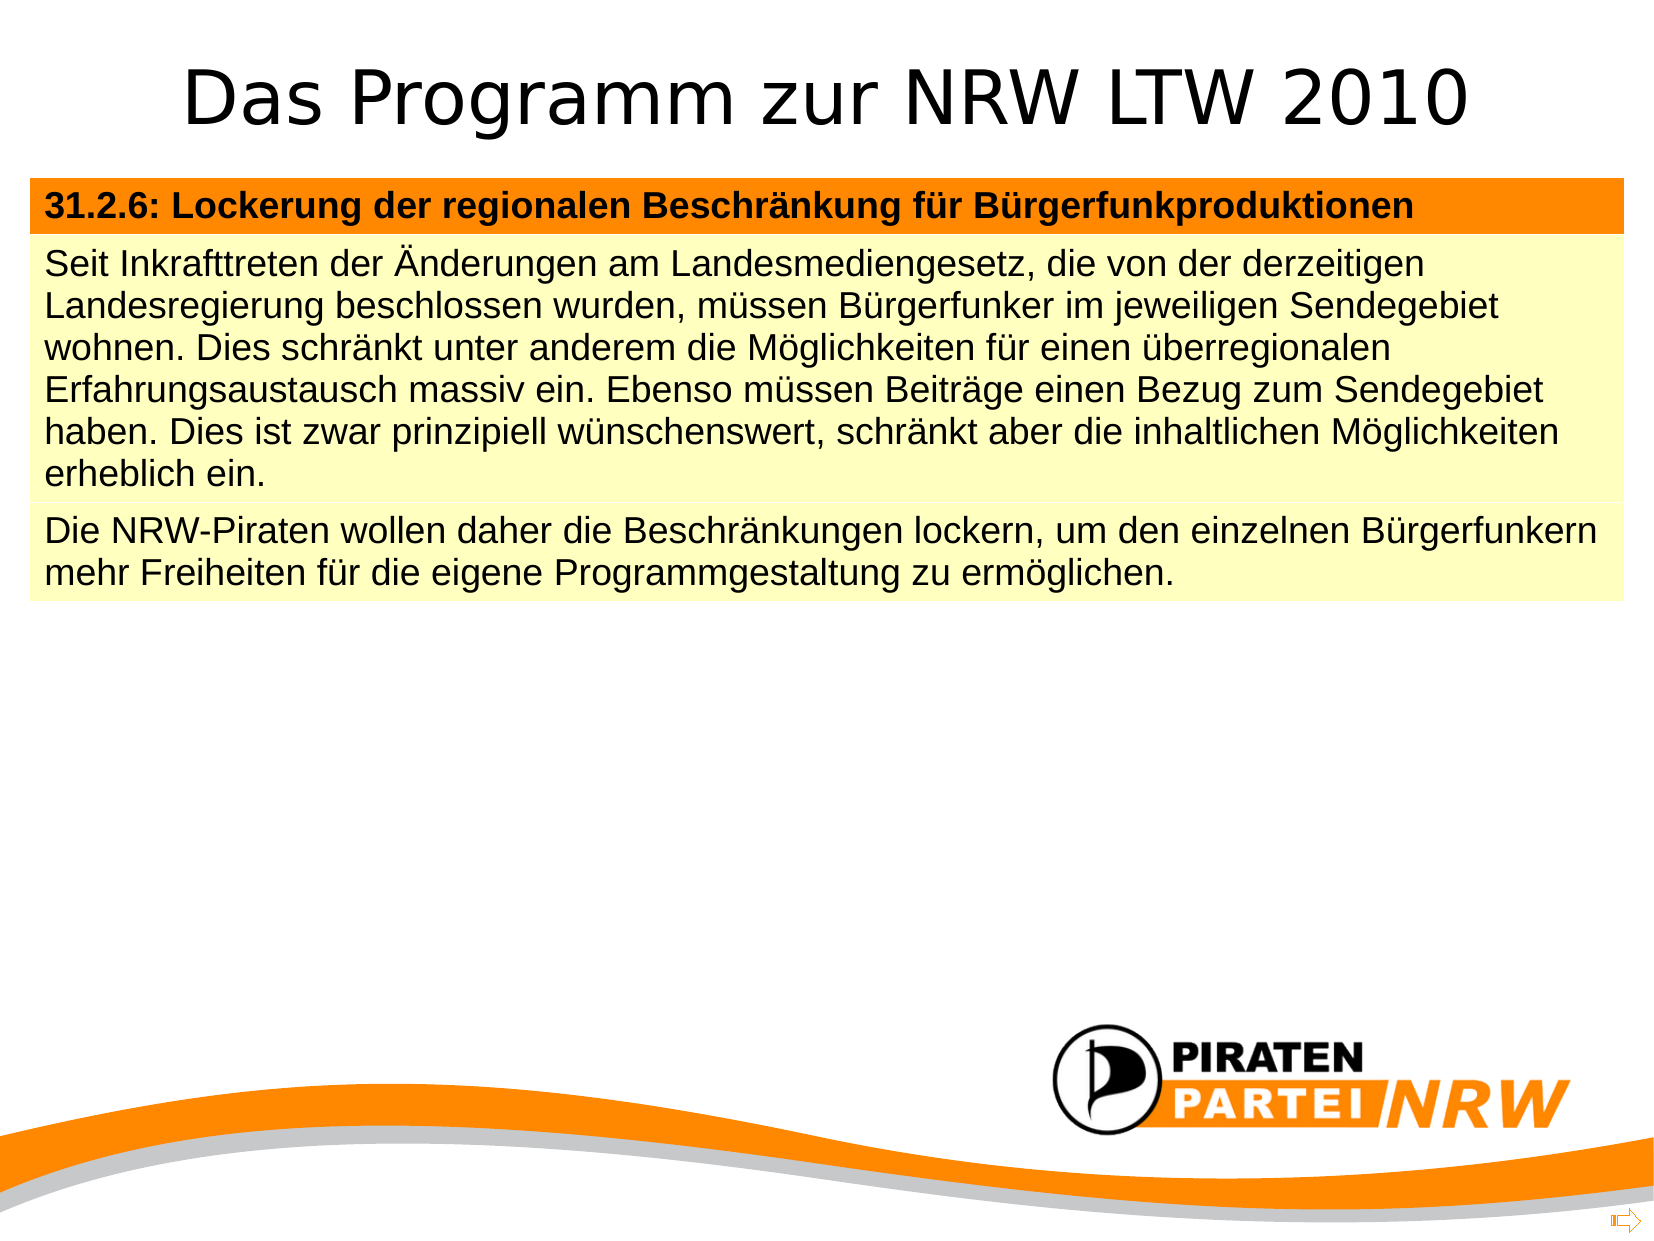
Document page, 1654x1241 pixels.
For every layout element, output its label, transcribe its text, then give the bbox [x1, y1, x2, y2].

table_cell Die NRW-Piraten wollen daher die Beschränkungen lockern, um den einzelnen Bürgerfunkern mehr Freiheiten für die eigene Programmgestaltung zu ermöglichen. [30, 503, 1624, 601]
title Das Programm zur NRW LTW 2010 [82, 54, 1571, 143]
picture [1045, 1021, 1579, 1140]
table_cell Seit Inkrafttreten der Änderungen am Landesmediengesetz, die von der derzeitigen Landesregierung beschlossen wurden, müssen Bürgerfunker im jeweiligen Sendegebiet wohnen. Dies schränkt unter anderem die Möglichkeiten für einen überregionalen Erfahrungsaustausch massiv ein. Ebenso müssen Beiträge einen Bezug zum Sendegebiet haben. Dies ist zwar prinzipiell wünschenswert, schränkt aber die inhaltlichen Möglichkeiten erheblich ein. [30, 235, 1624, 502]
table_header 31.2.6: Lockerung der regionalen Beschränkung für Bürgerfunkproduktionen [30, 178, 1624, 234]
